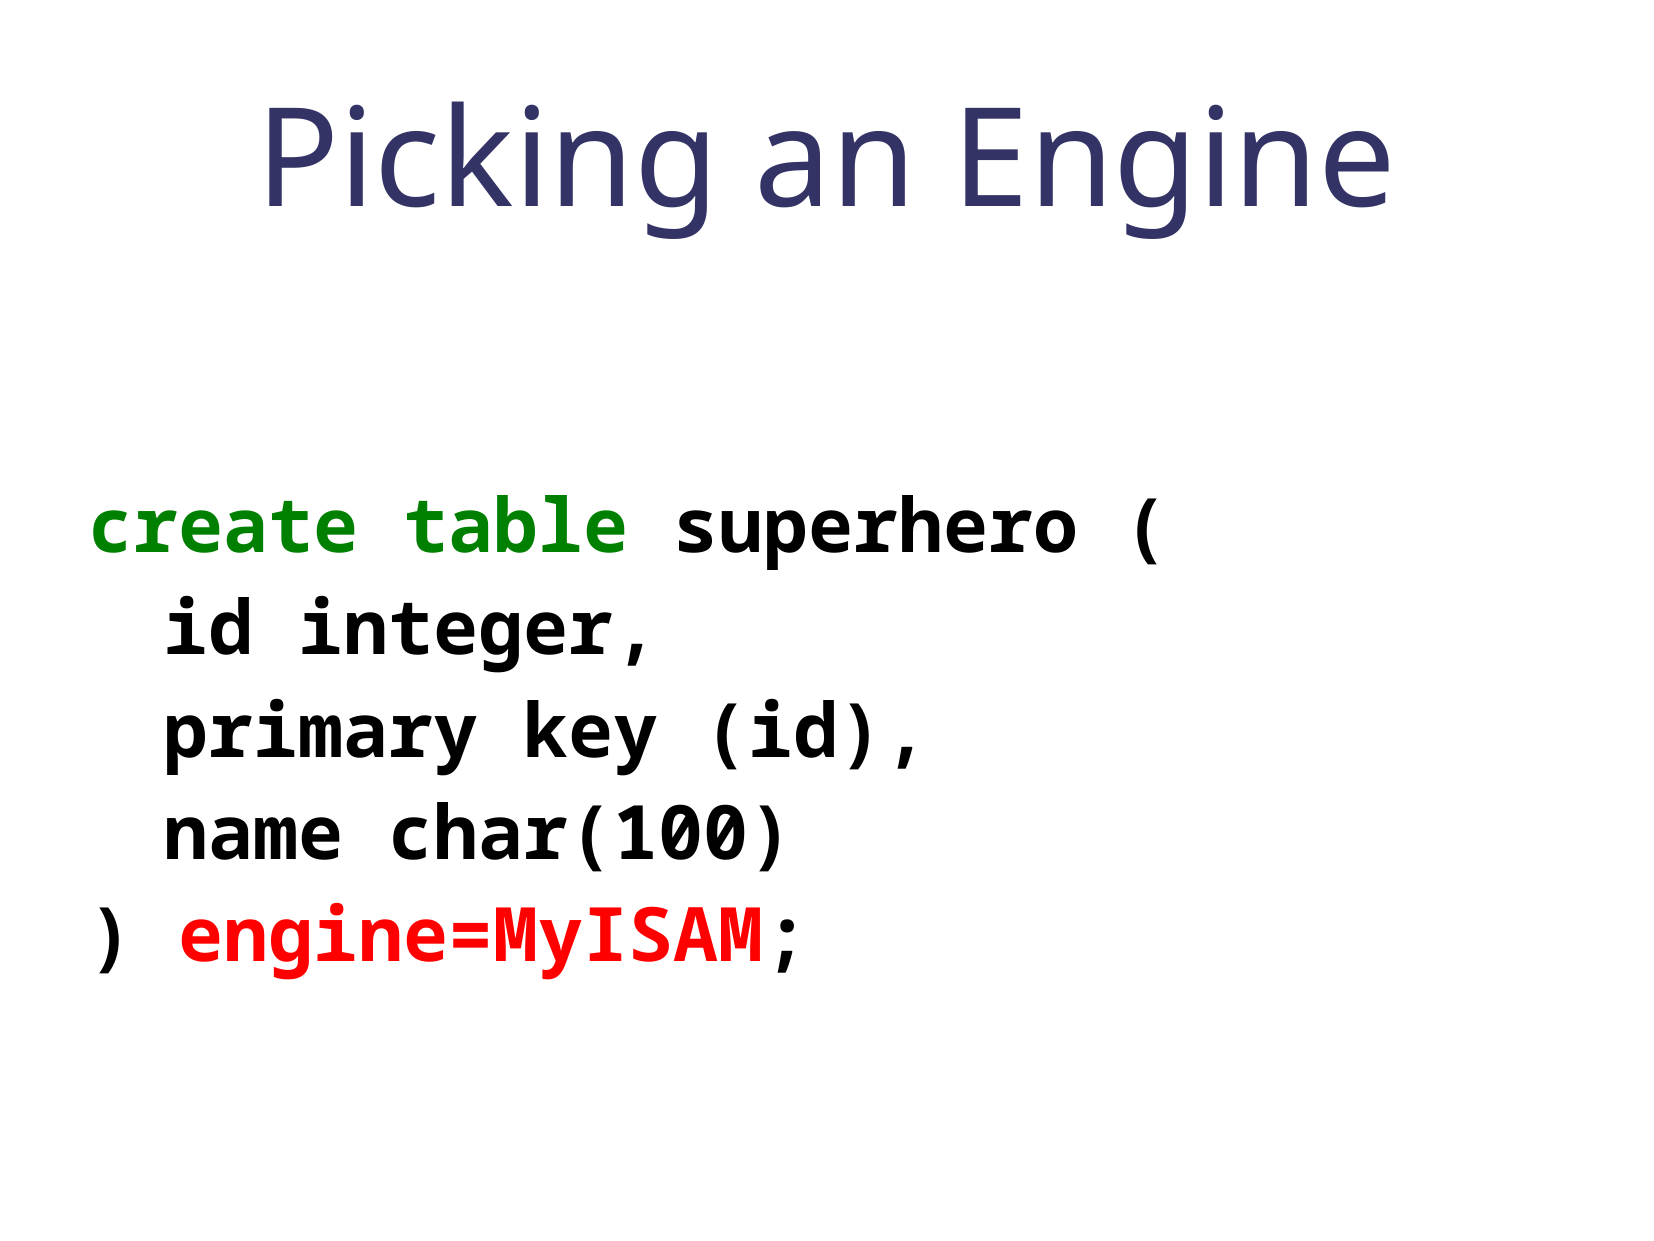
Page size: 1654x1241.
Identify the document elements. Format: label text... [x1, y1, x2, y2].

title Picking an Engine [82, 56, 1571, 250]
subtitle create table superhero ( id integer, primary key (id), name char(100) ) engine=MyISAM; [88, 472, 1577, 1241]
